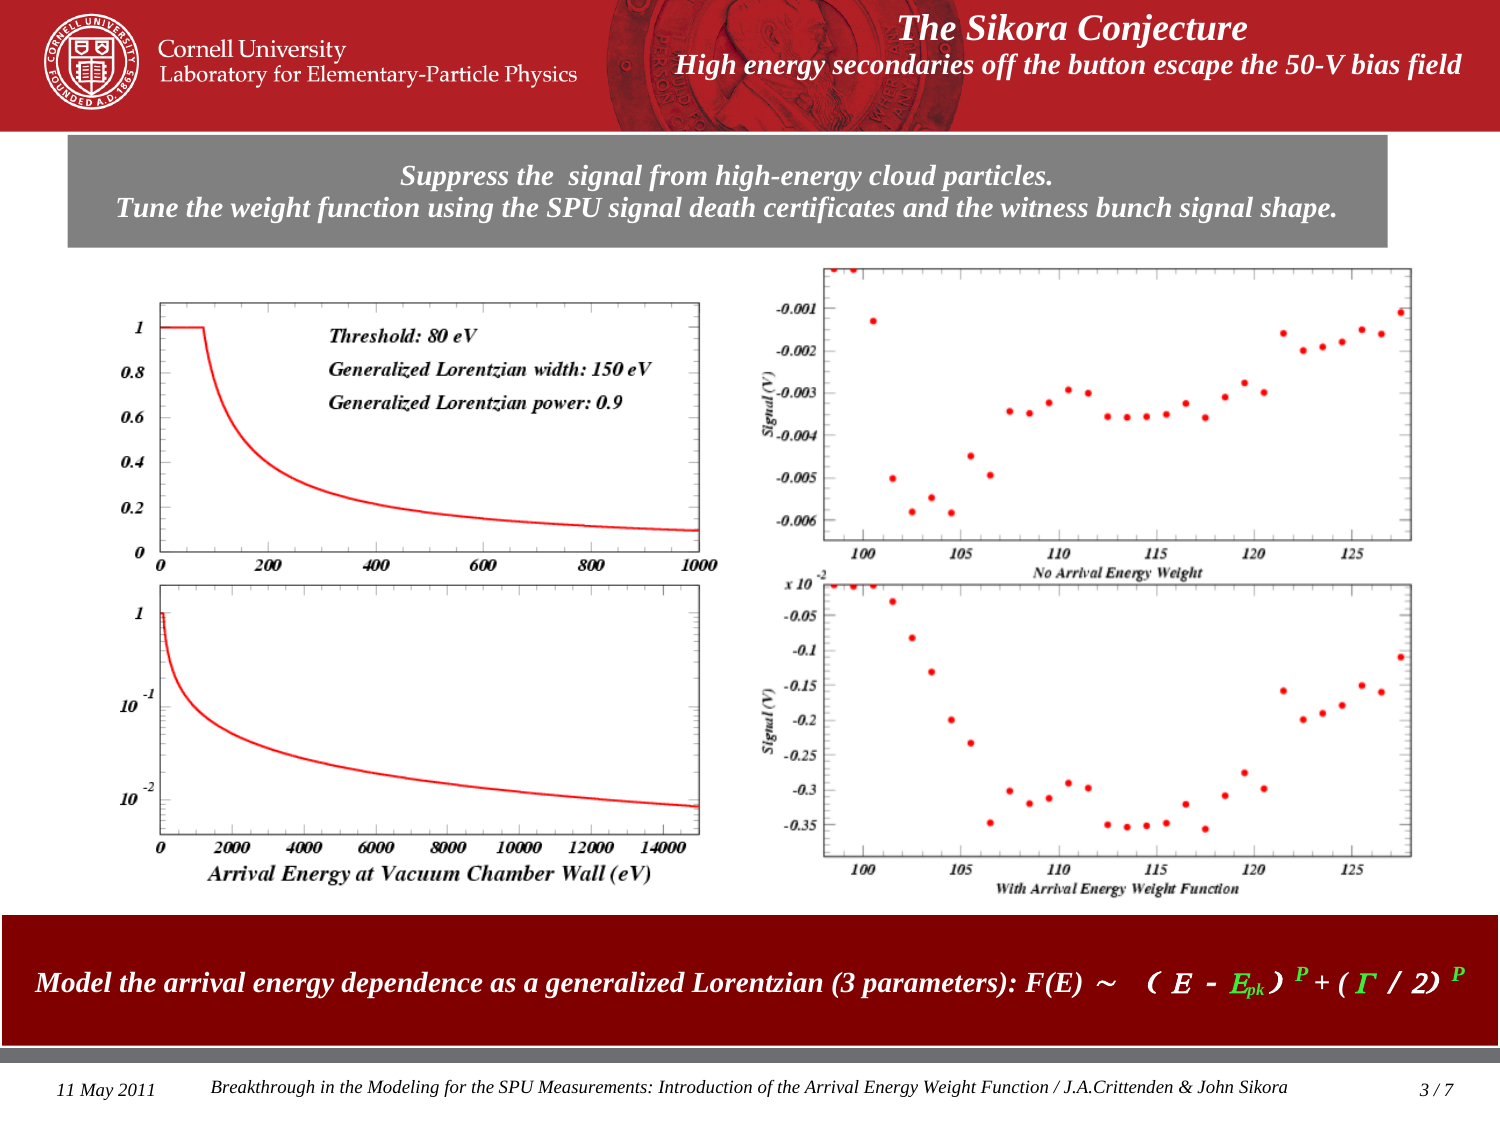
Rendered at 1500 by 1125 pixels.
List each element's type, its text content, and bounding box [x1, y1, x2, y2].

text_box Model the arrival energy dependence as a generalized Lorentzian (3 parameters): F(E) ~ ( E - Epk ) P + ( G / 2) P [2, 915, 1498, 1046]
text_box Suppress the signal from high-energy cloud particles. Tune the weight function using the SPU signal death certificates and the witness bunch signal shape. [67, 134, 1388, 248]
picture [750, 262, 1426, 909]
text_box The Sikora Conjecture High energy secondaries off the button escape the 50-V bias field [637, 0, 1500, 113]
picture [112, 299, 728, 890]
picture [0, 0, 1500, 132]
